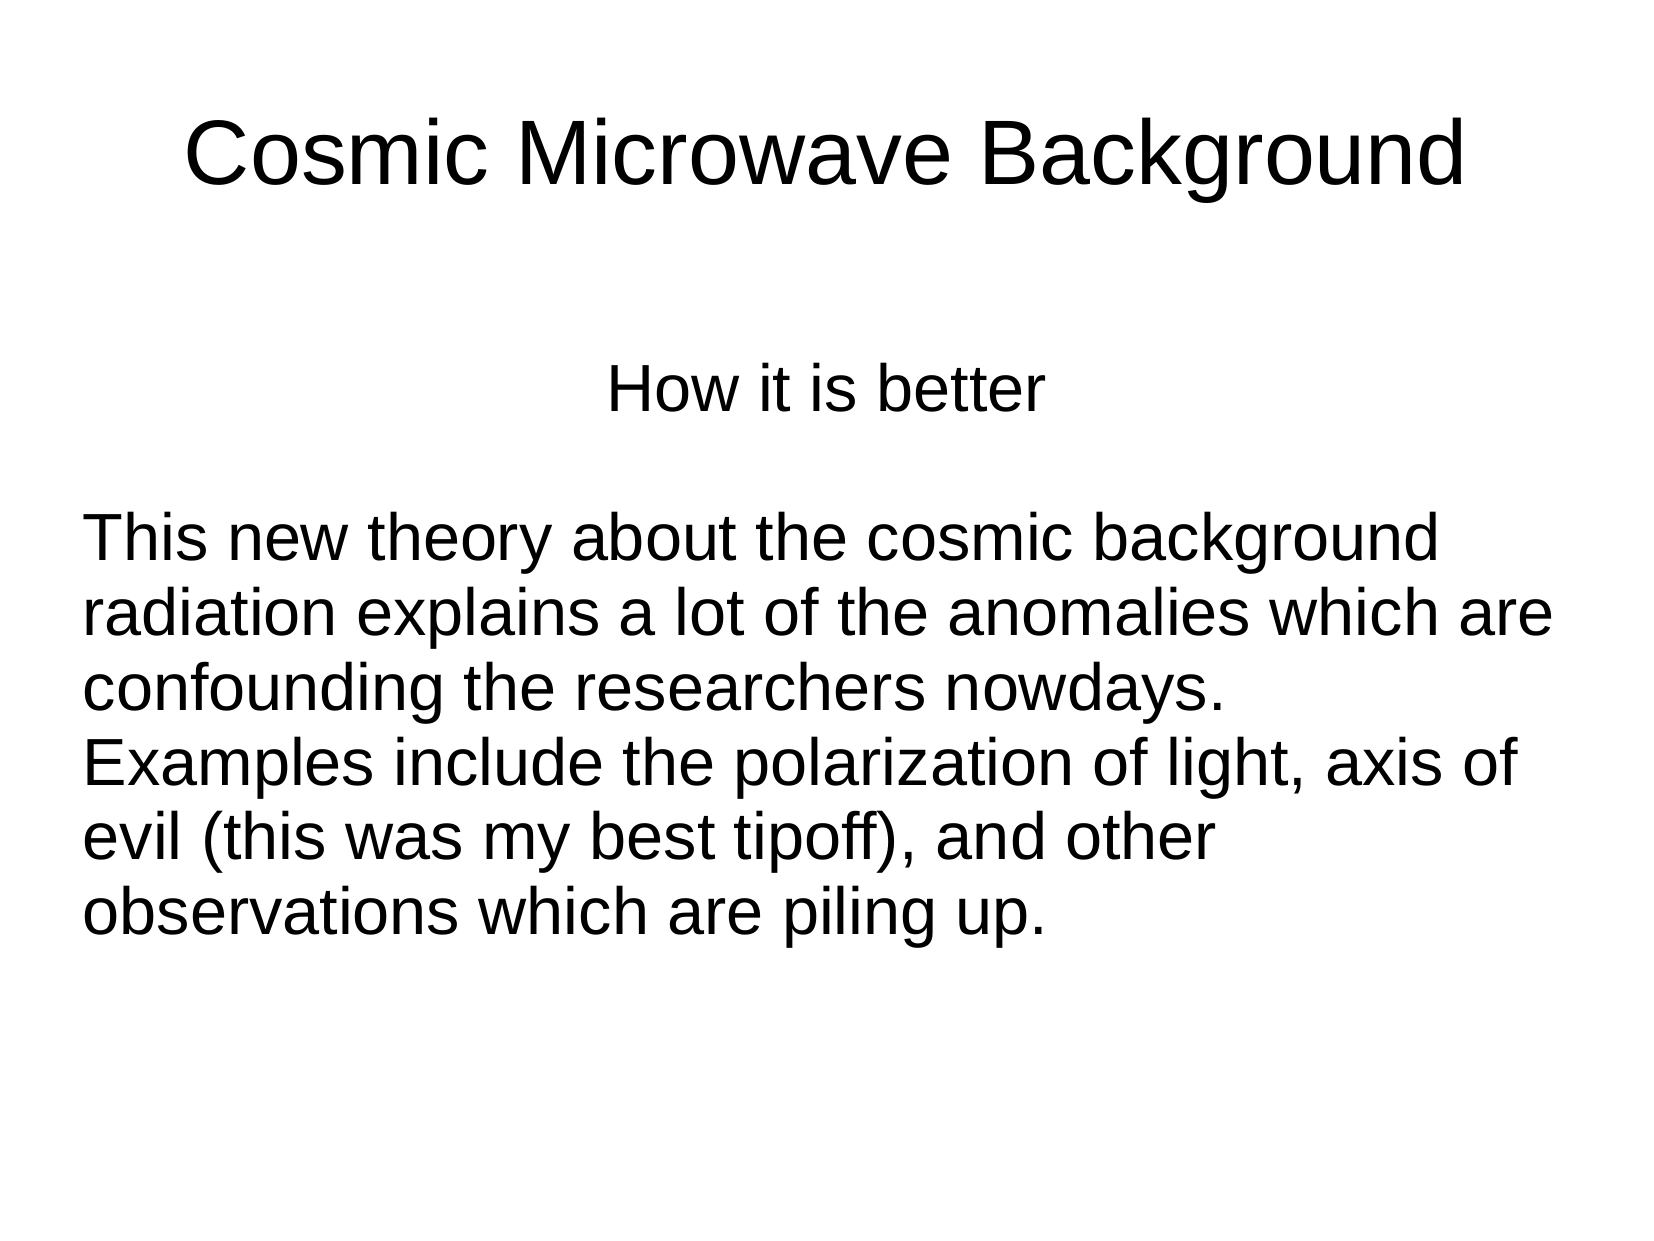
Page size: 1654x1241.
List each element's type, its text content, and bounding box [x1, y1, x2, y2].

title Cosmic Microwave Background [82, 49, 1571, 257]
subtitle How it is better This new theory about the cosmic background radiation explains a lot of the anomalies which are confounding the researchers nowdays. Examples include the polarization of light, axis of evil (this was my best tipoff), and other observations which are piling up. [82, 290, 1571, 1010]
